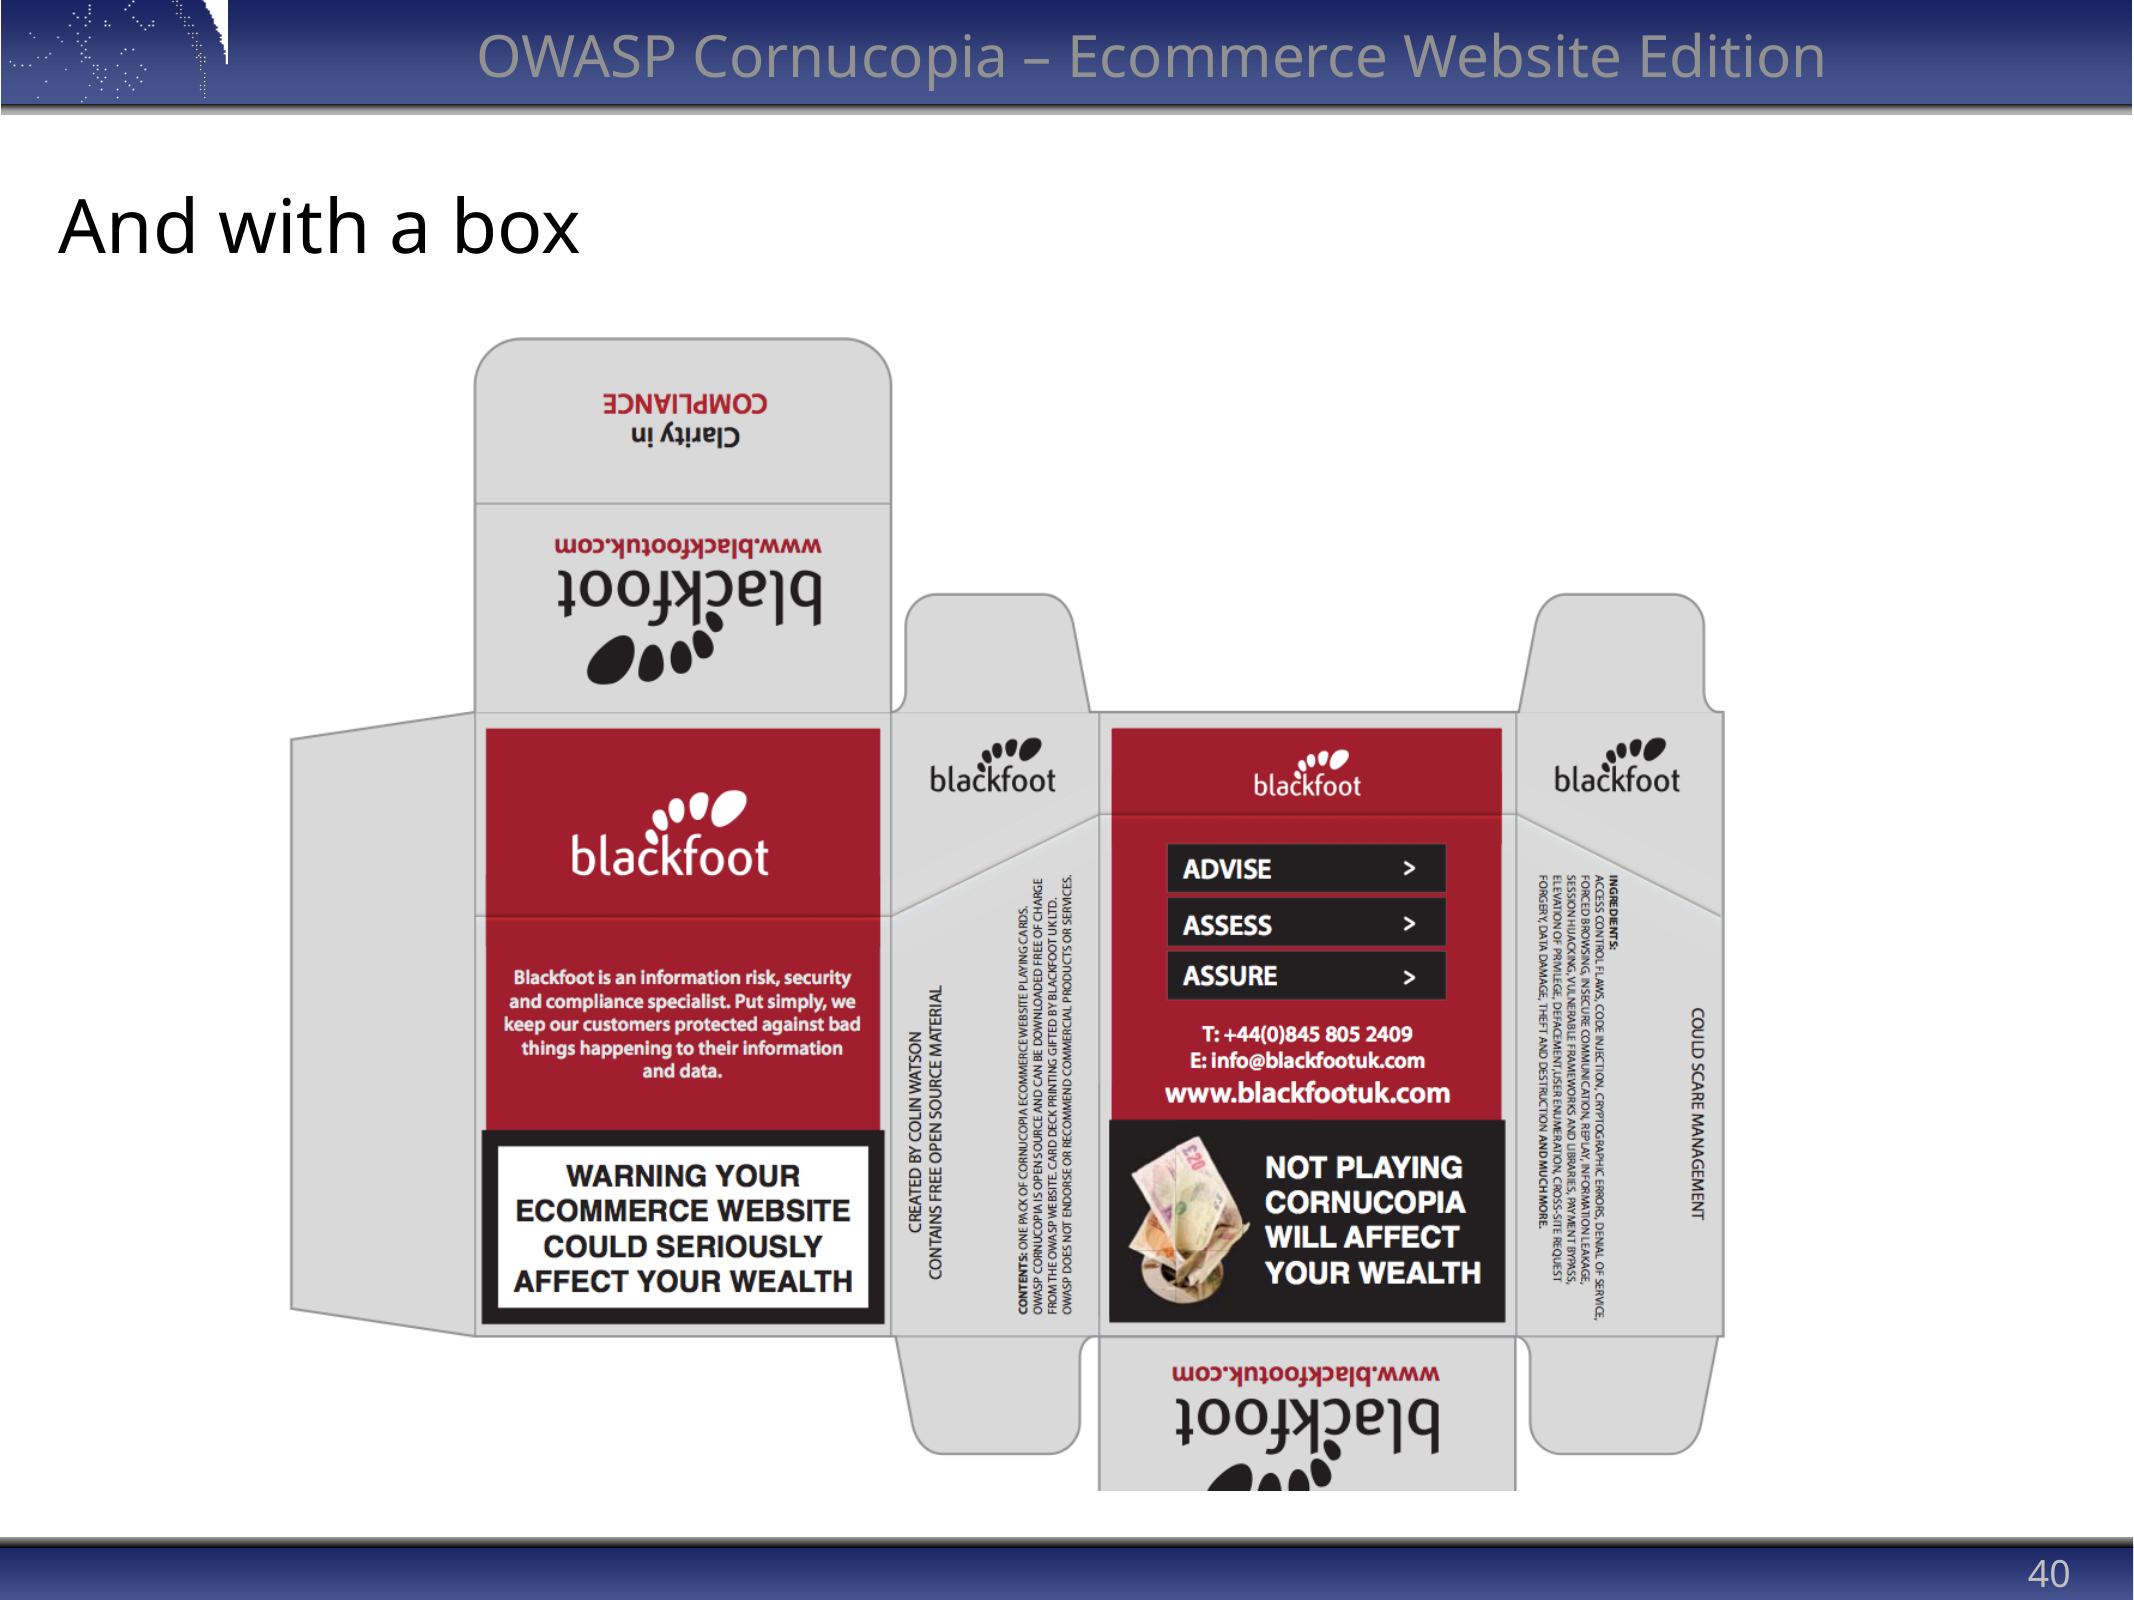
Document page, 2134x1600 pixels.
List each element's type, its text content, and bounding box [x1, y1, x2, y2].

title And with a box [58, 124, 2126, 325]
picture [230, 324, 1737, 1491]
